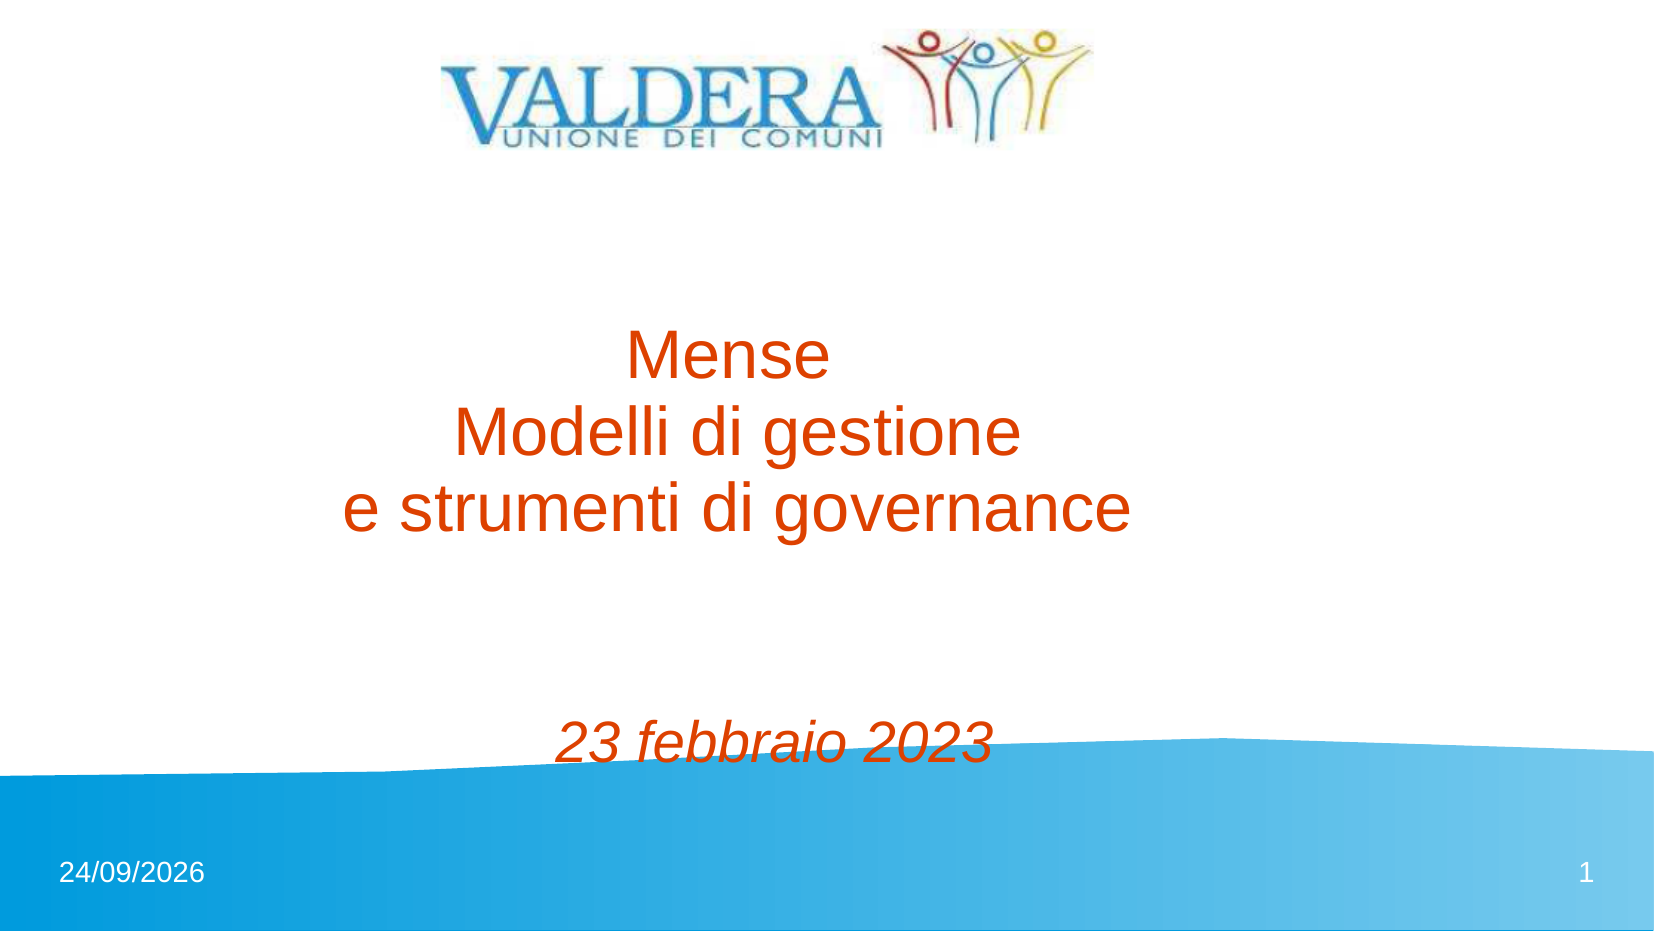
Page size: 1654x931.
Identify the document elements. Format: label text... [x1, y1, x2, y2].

picture [413, 0, 1097, 161]
title Mense Modelli di gestione e strumenti di governance 23 febbraio 2023 [0, 0, 1477, 777]
